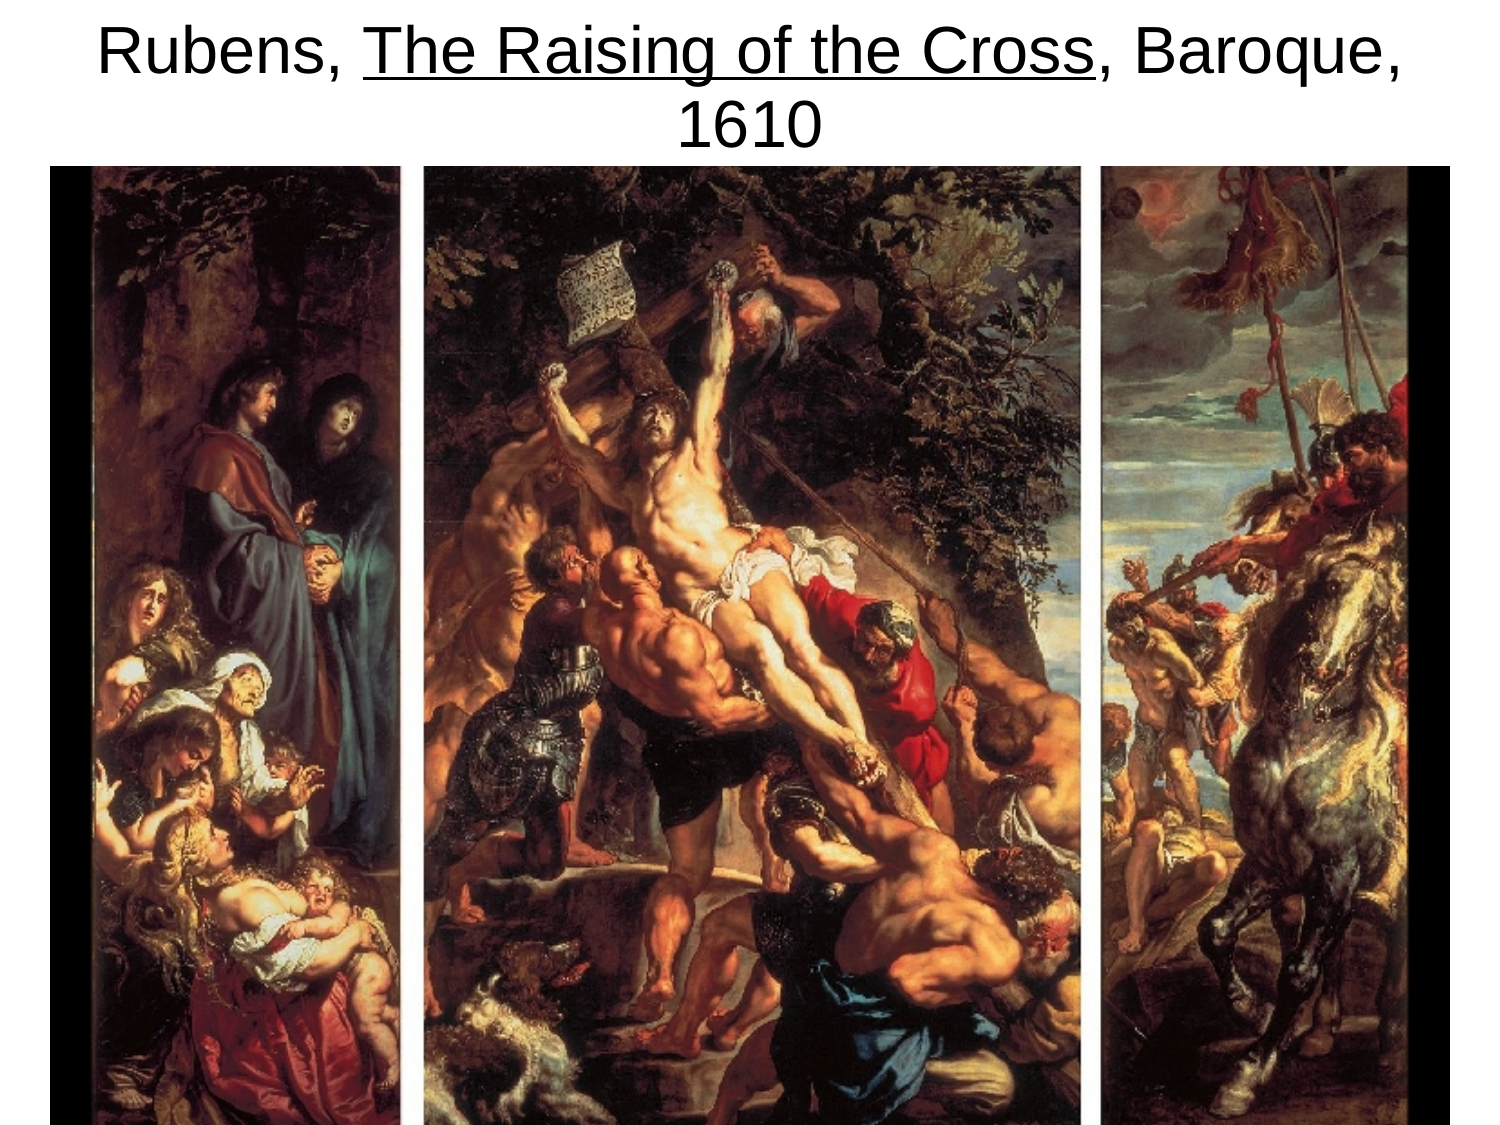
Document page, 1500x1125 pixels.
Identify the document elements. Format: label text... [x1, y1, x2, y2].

picture [50, 166, 1450, 1125]
title Rubens, The Raising of the Cross, Baroque, 1610 [0, 0, 1500, 176]
